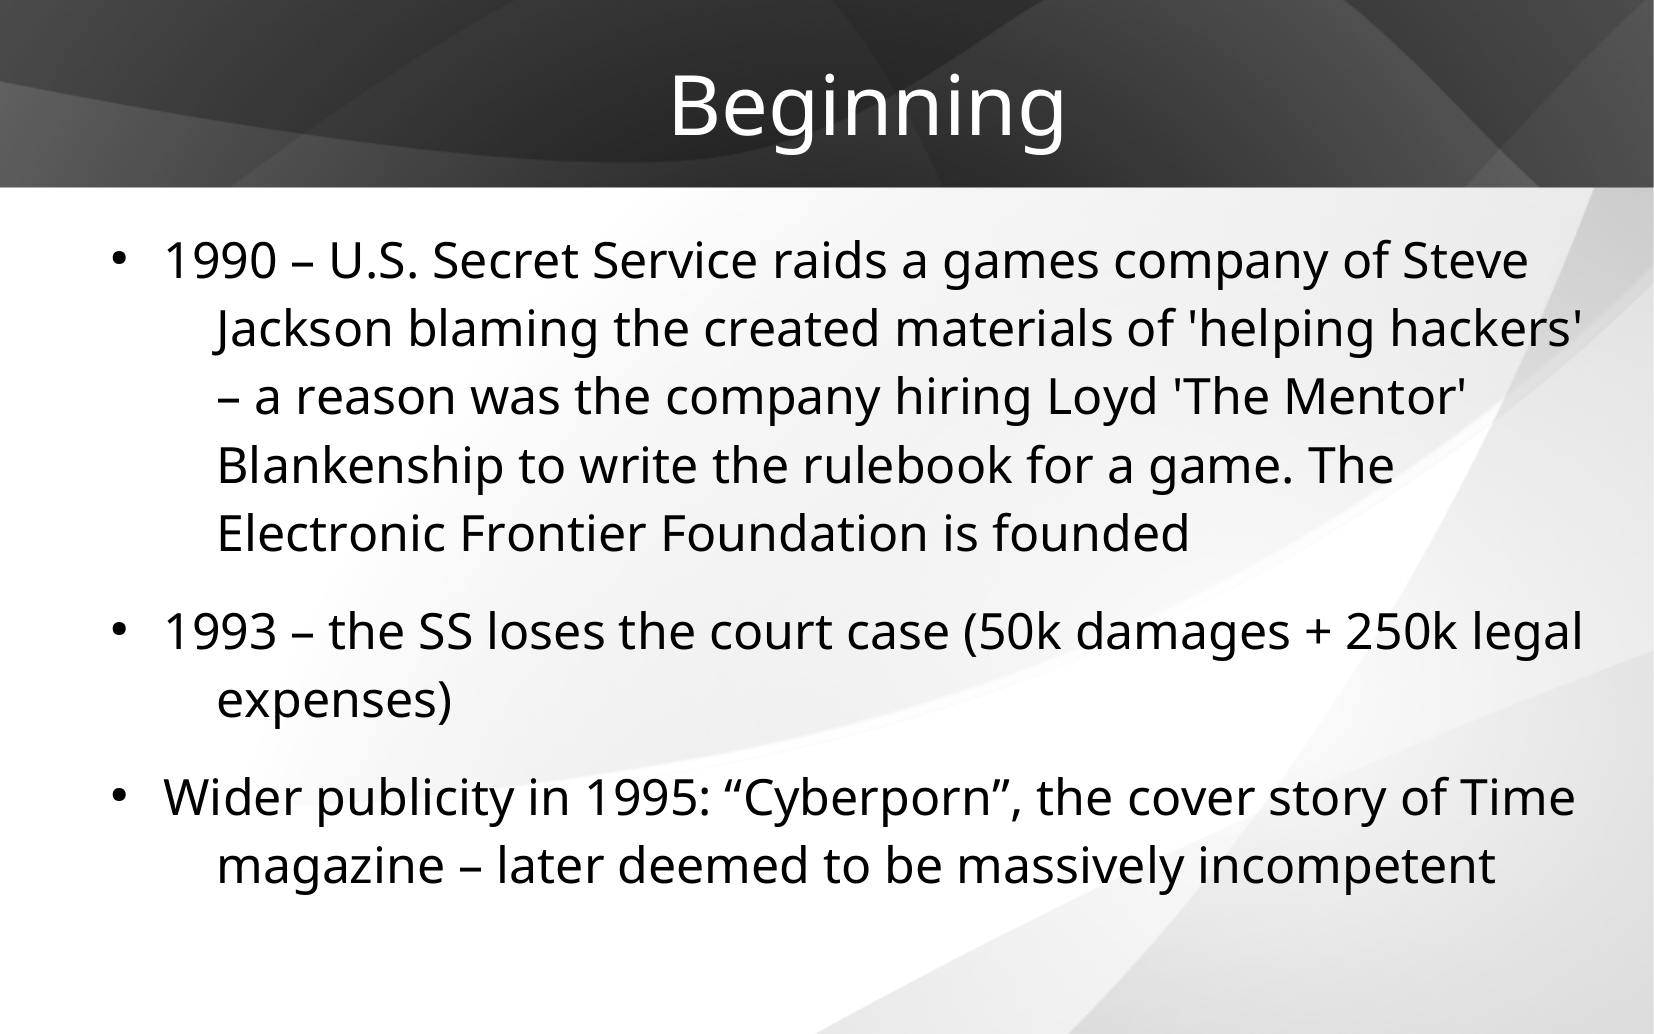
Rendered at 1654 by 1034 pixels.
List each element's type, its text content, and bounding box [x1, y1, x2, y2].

list 1990 – U.S. Secret Service raids a games company of Steve Jackson blaming the created materials of 'helping hackers' – a reason was the company hiring Loyd 'The Mentor' Blankenship to write the rulebook for a game. The Electronic Frontier Foundation is founded 1993 – the SS loses the court case (50k damages + 250k legal expenses) Wider publicity in 1995: “Cyberporn”, the cover story of Time magazine – later deemed to be massively incompetent [75, 225, 1613, 1013]
title Beginning [124, 0, 1613, 208]
picture [0, 0, 1654, 1034]
